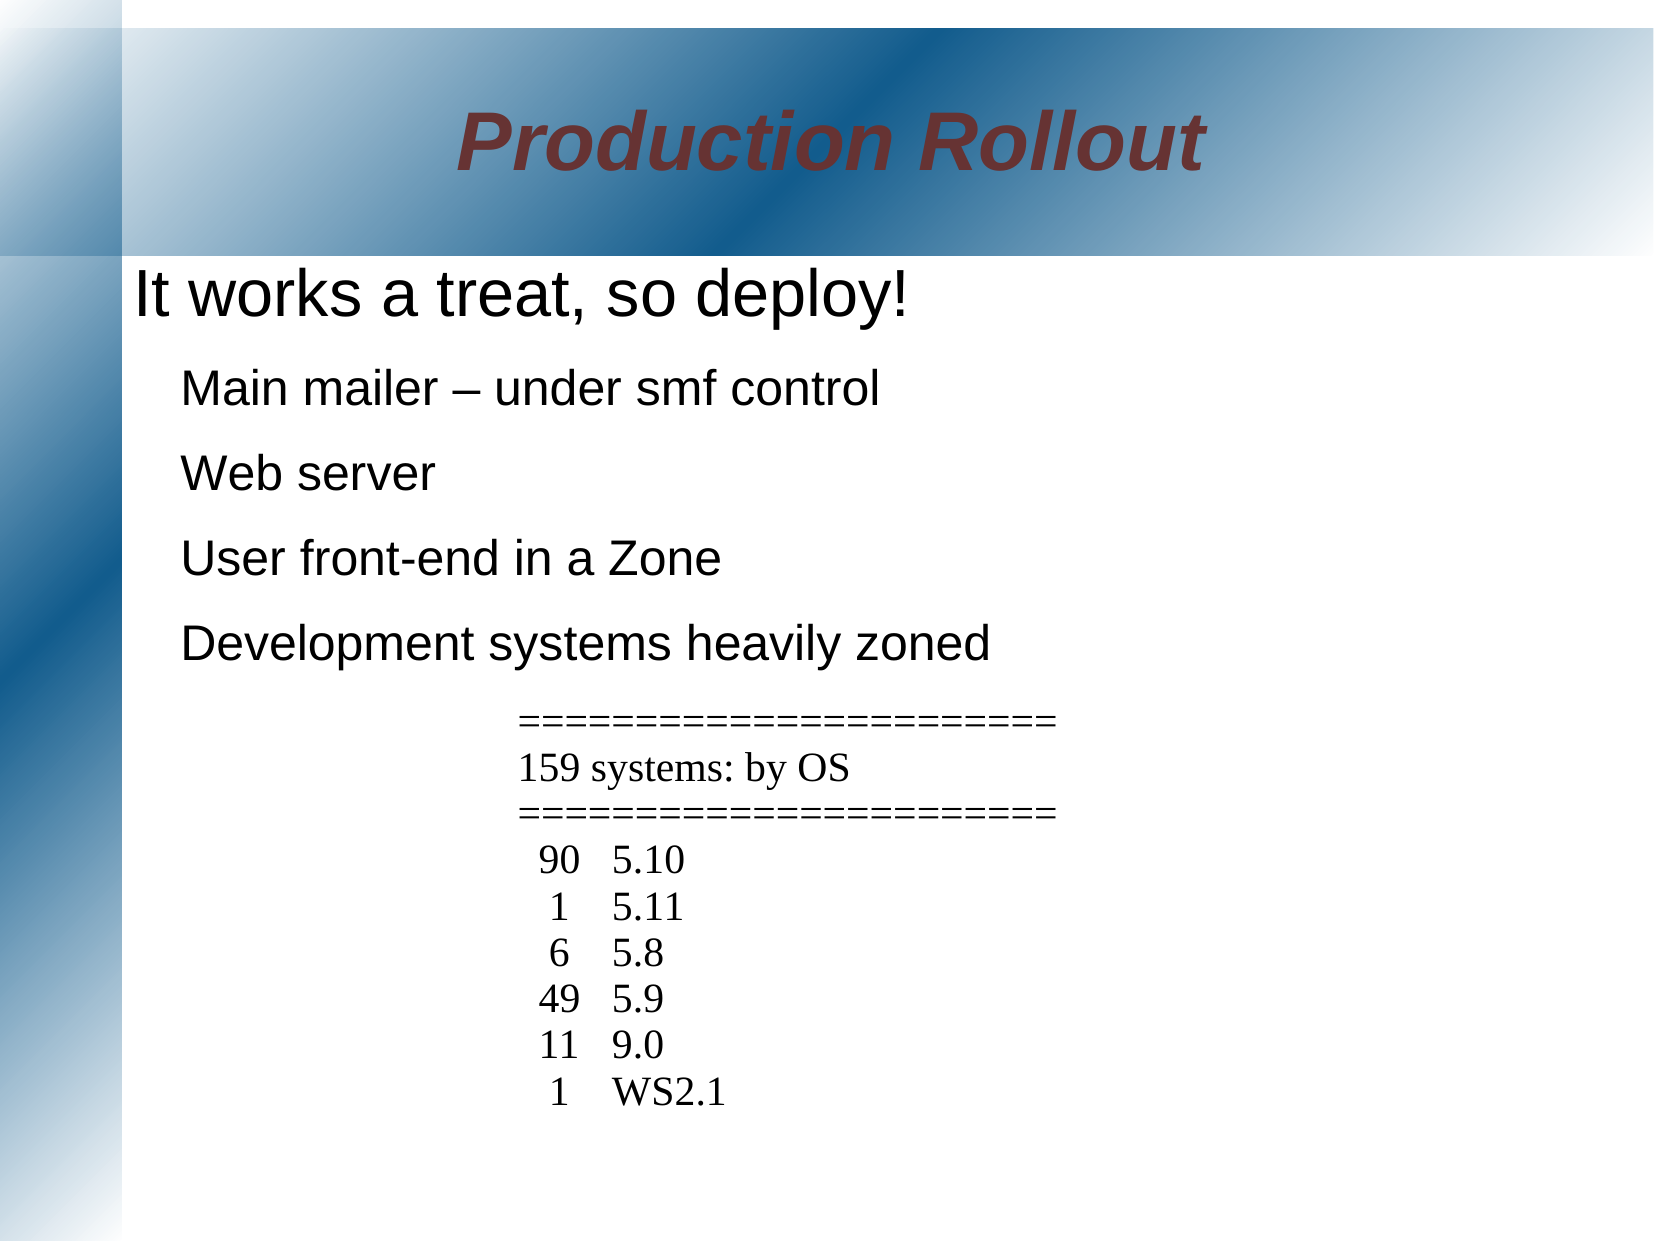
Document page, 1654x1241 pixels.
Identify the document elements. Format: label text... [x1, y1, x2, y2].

list It works a treat, so deploy! Main mailer – under smf control Web server User front-end in a Zone Development systems heavily zoned [121, 255, 1534, 686]
text_box ======================= 159 systems: by OS ======================= 90 5.10 1 5.11 6 5.8 49 5.9 11 9.0 1 WS2.1 [517, 698, 1123, 1169]
title Production Rollout [125, 37, 1538, 246]
